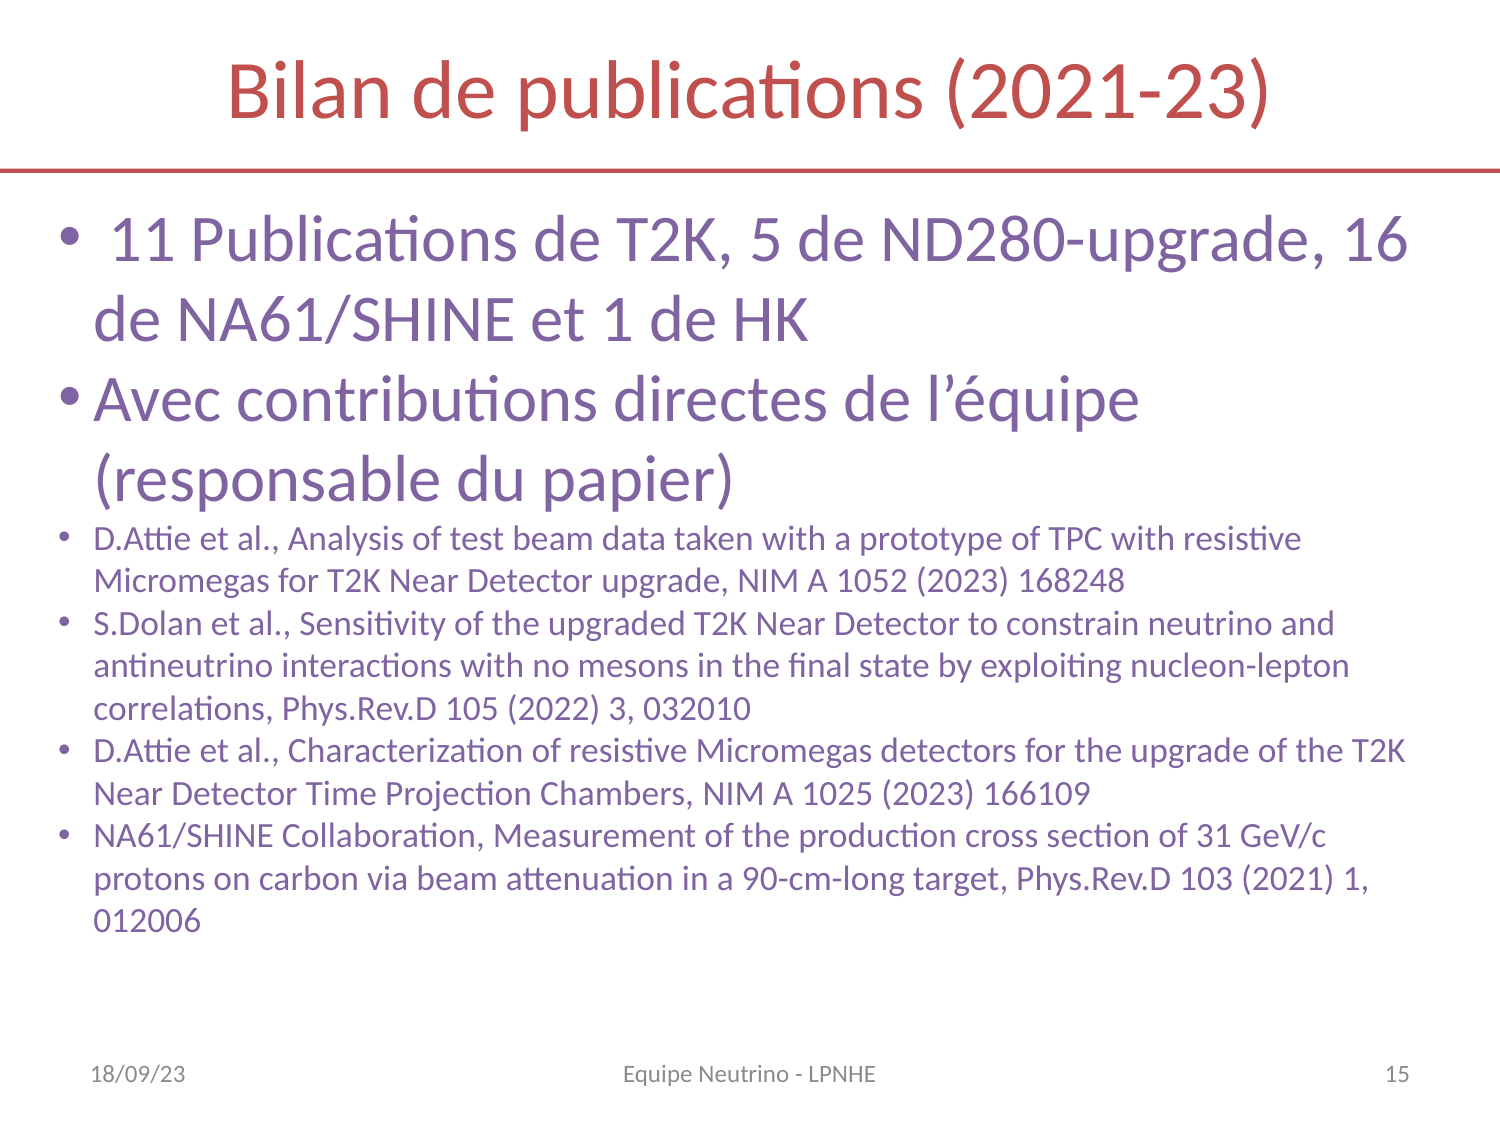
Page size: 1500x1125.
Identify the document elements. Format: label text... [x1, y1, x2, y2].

text_box Equipe Neutrino - LPNHE [512, 1042, 988, 1103]
text_box Bilan de publications (2021-23) [75, 29, 1425, 141]
text_box <number> [1074, 1042, 1425, 1103]
text_box 18/09/23 [74, 1042, 425, 1103]
text_box 11 Publications de T2K, 5 de ND280-upgrade, 16 de NA61/SHINE et 1 de HK Avec contributions directes de l’équipe (responsable du papier) D.Attie et al., Analysis of test beam data taken with a prototype of TPC with resistive Micromegas for T2K Near Detector upgrade, NIM A 1052 (2023) 168248 S.Dolan et al., Sensitivity of the upgraded T2K Near Detector to constrain neutrino and antineutrino interactions with no mesons in the final state by exploiting nucleon-lepton correlations, Phys.Rev.D 105 (2022) 3, 032010 D.Attie et al., Characterization of resistive Micromegas detectors for the upgrade of the T2K Near Detector Time Projection Chambers, NIM A 1025 (2023) 166109 NA61/SHINE Collaboration, Measurement of the production cross section of 31 GeV/c protons on carbon via beam attenuation in a 90-cm-long target, Phys.Rev.D 103 (2021) 1, 012006 [43, 187, 1460, 1043]
